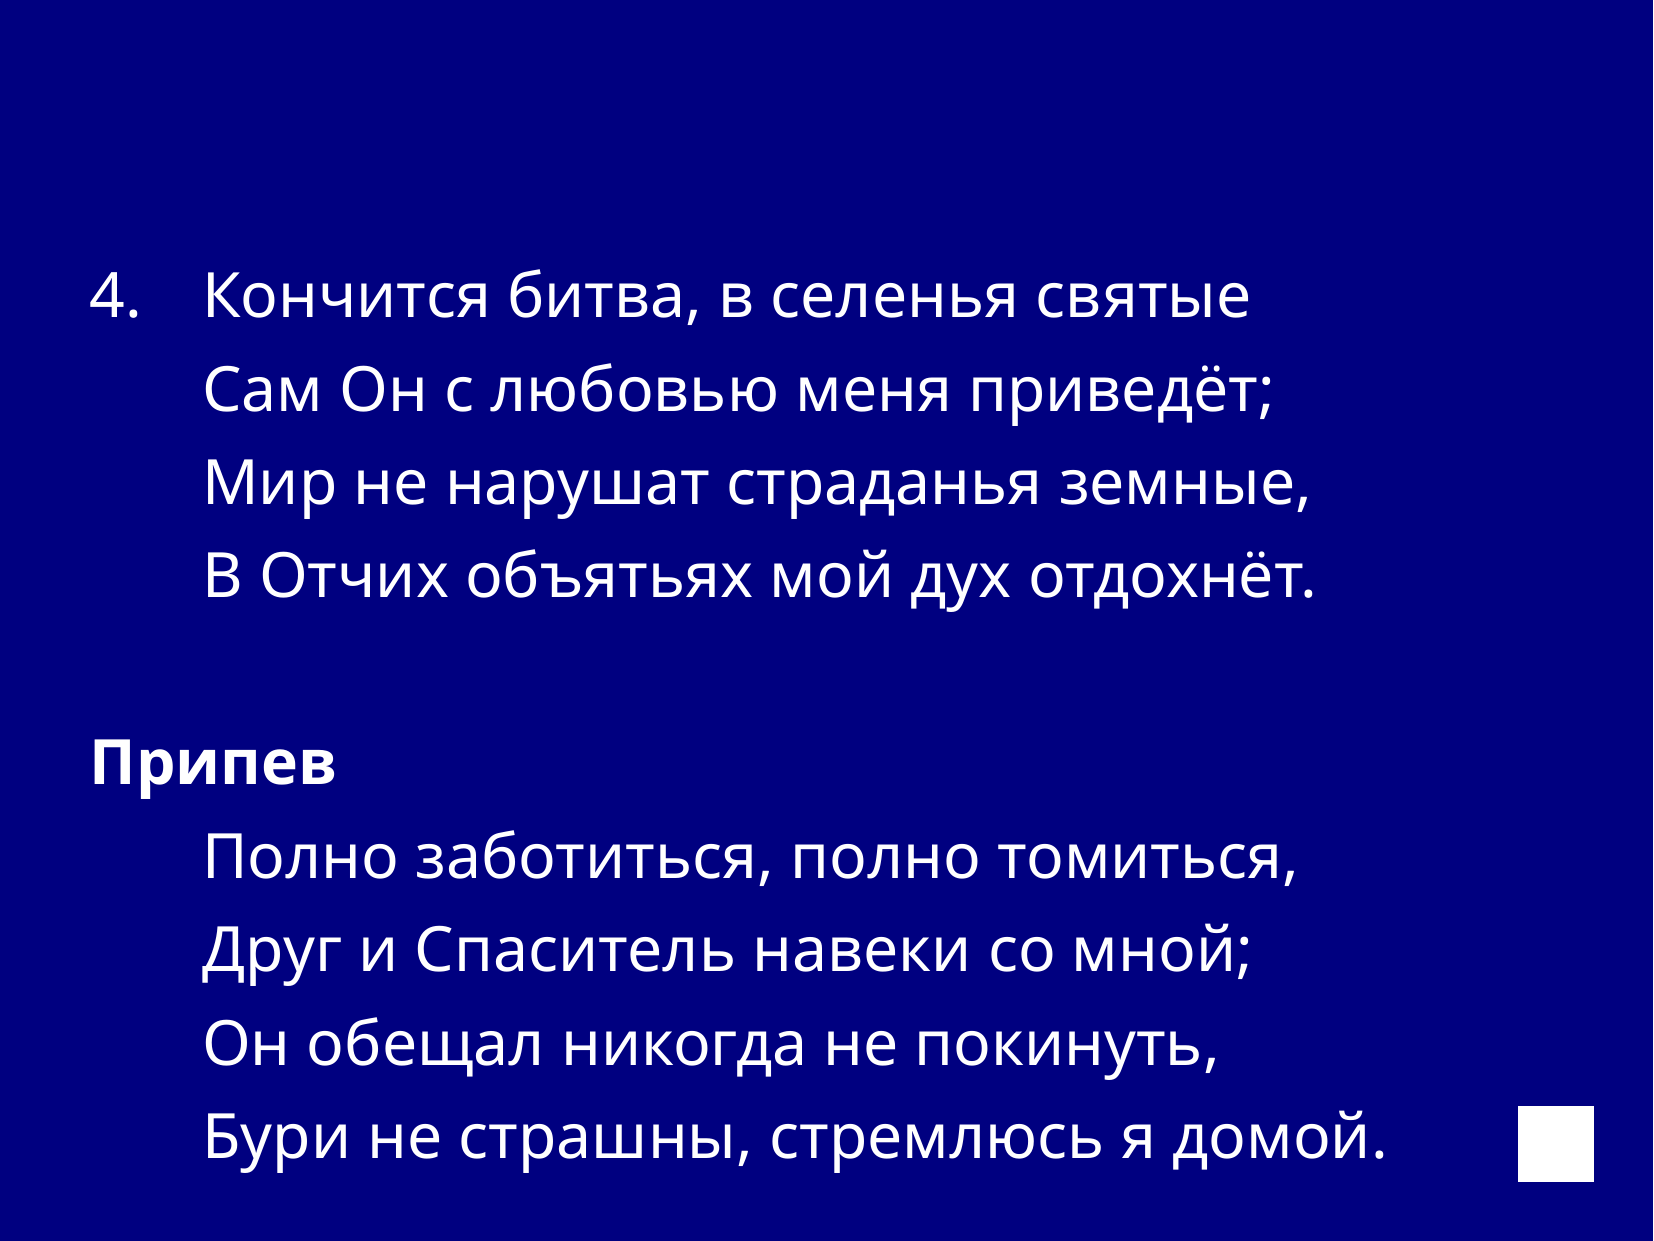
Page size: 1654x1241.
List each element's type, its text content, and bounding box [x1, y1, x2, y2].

text_box 4. Кончится битва, в селенья святые Сам Он с любовью меня приведёт; Мир не нарушат страданья земные, В Отчих объятьях мой дух отдохнёт. Припев Полно заботиться, полно томиться, Друг и Спаситель навеки со мной; Он обещал никогда не покинуть, Бури не страшны, стремлюсь я домой. [75, 150, 1576, 1163]
text_box [1518, 1106, 1594, 1182]
